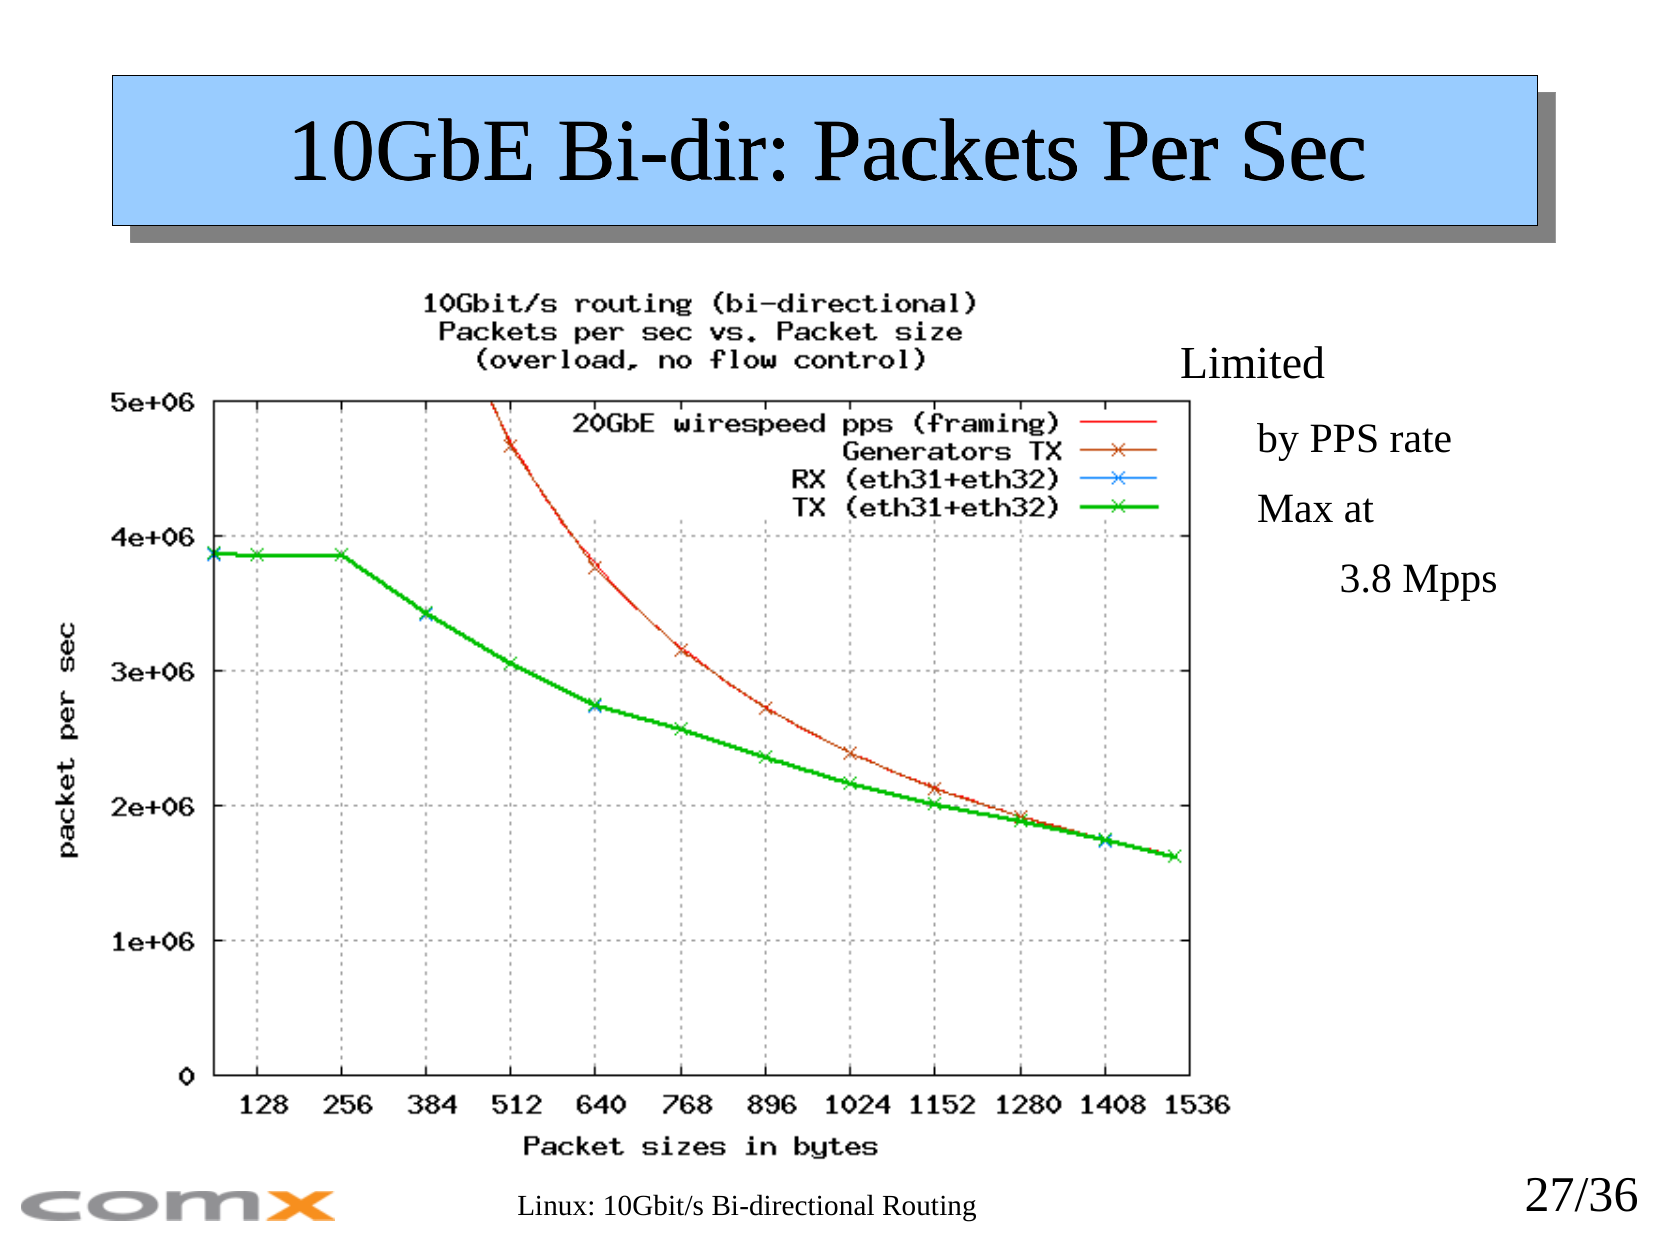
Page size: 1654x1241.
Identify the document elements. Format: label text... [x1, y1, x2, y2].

list Limited by PPS rate Max at 3.8 Mpps [1162, 337, 1613, 863]
picture [21, 1191, 335, 1221]
title 10GbE Bi-dir: Packets Per Sec [116, 90, 1538, 211]
picture [37, 262, 1238, 1162]
